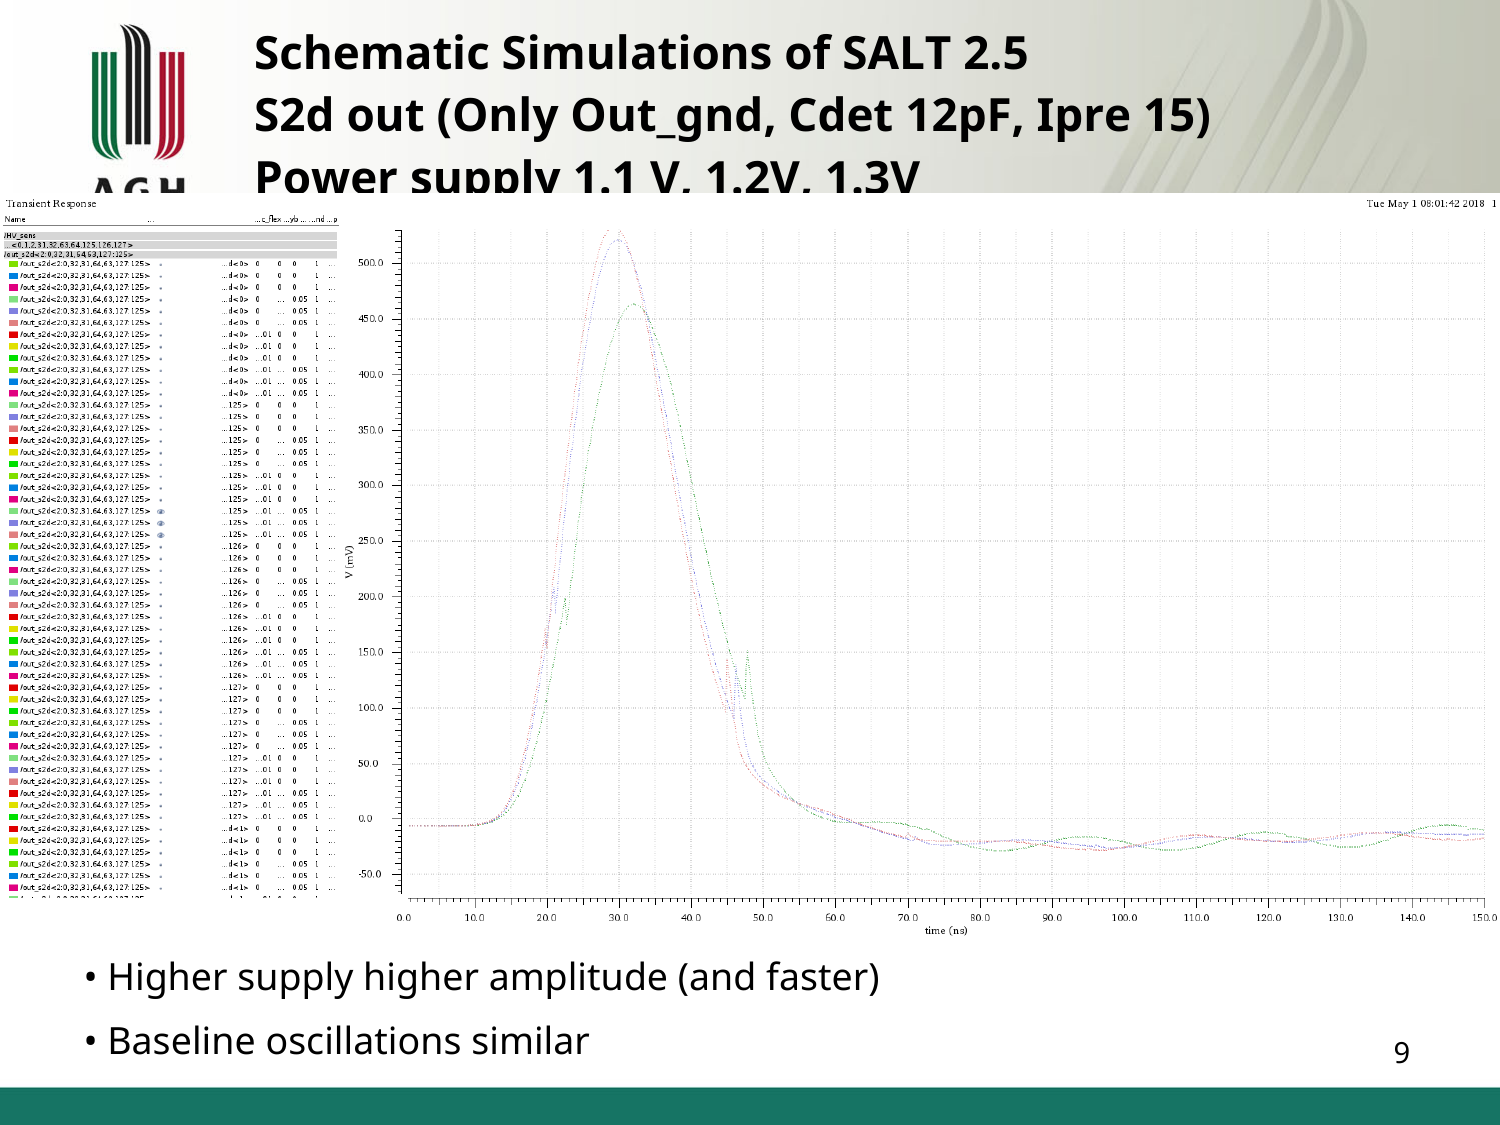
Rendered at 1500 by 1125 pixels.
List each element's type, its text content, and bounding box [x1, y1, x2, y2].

list Higher supply higher amplitude (and faster) Baseline oscillations similar [23, 950, 1465, 1081]
title Schematic Simulations of SALT 2.5 S2d out (Only Out_gnd, Cdet 12pF, Ipre 15) Power supply 1.1 V, 1.2V, 1.3V [254, 34, 1489, 193]
picture [0, 0, 1500, 1125]
